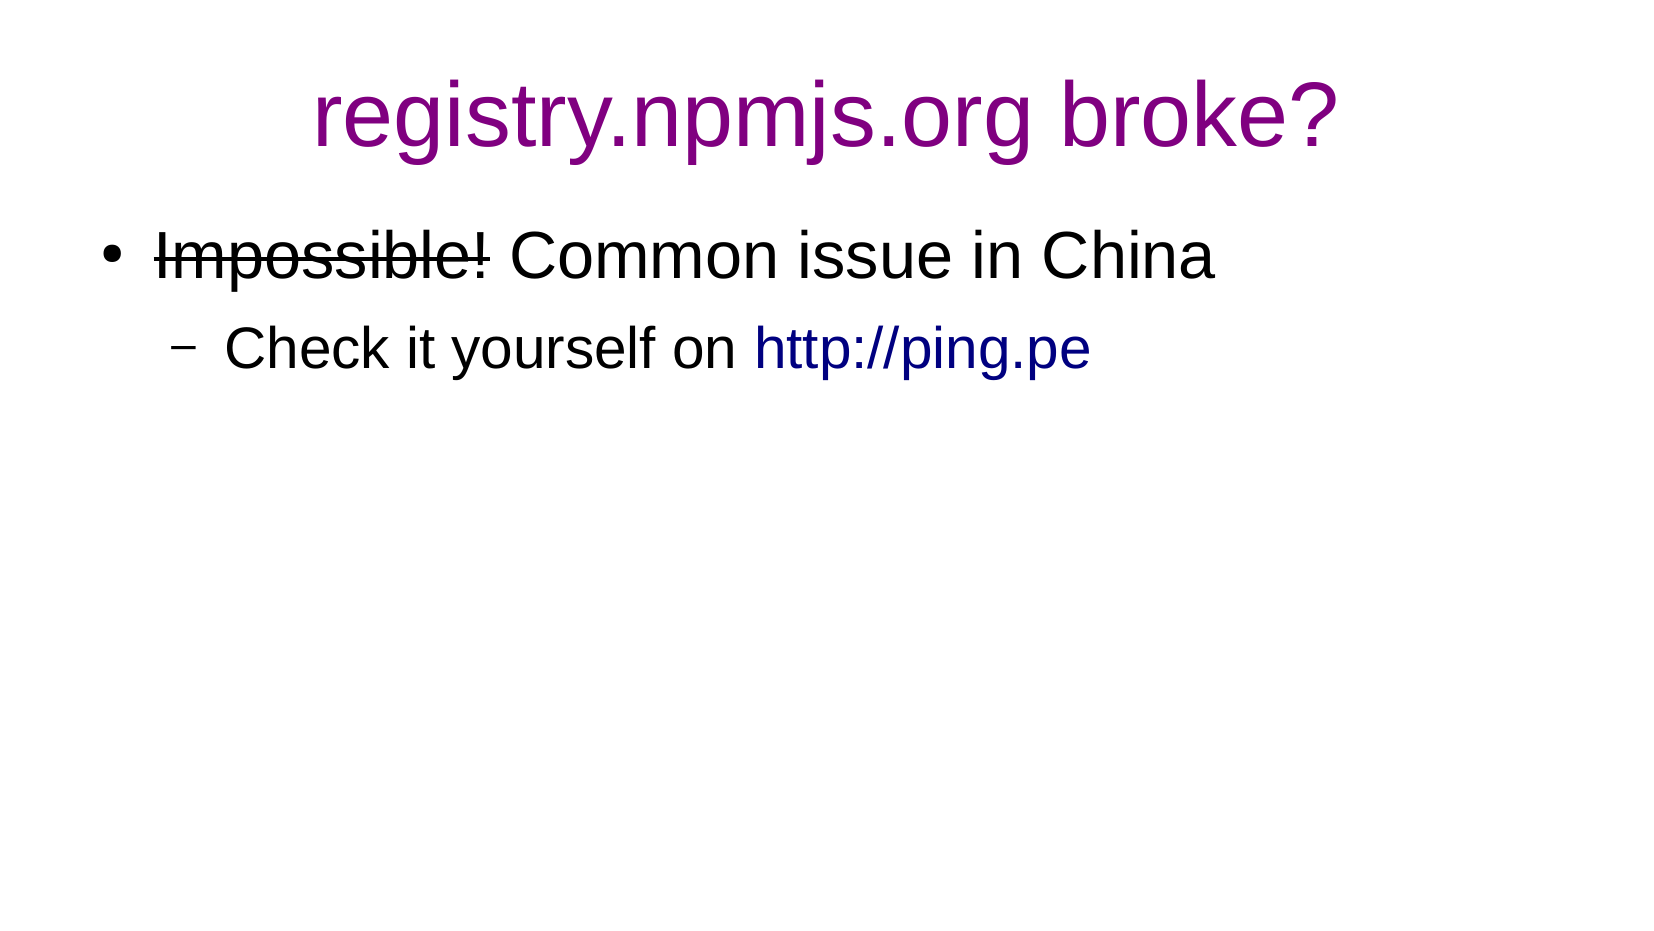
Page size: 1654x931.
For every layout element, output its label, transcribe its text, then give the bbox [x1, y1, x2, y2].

list Impossible! Common issue in China Check it yourself on http://ping.pe [82, 217, 1571, 402]
title registry.npmjs.org broke? [82, 37, 1571, 193]
